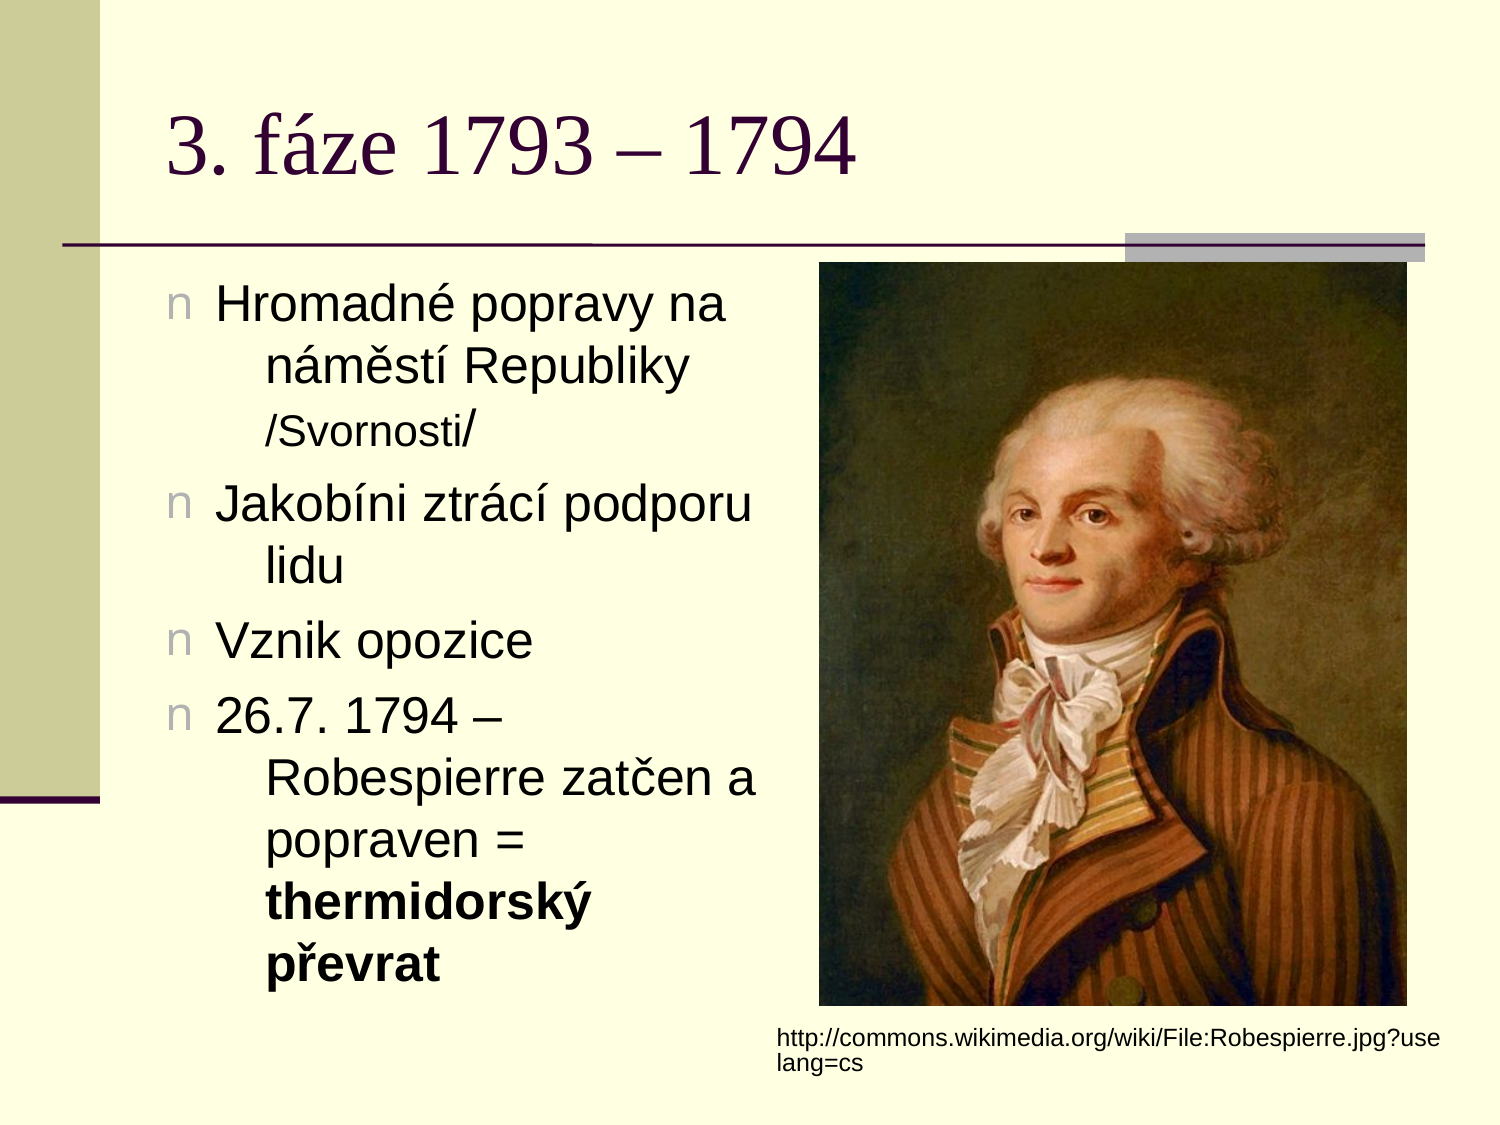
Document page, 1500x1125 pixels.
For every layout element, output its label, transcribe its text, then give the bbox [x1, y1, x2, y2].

picture [819, 262, 1407, 1006]
text_box http://commons.wikimedia.org/wiki/File:Robespierre.jpg?uselang=cs [761, 1013, 1459, 1089]
list Hromadné popravy na náměstí Republiky /Svornosti/ Jakobíni ztrácí podporu lidu Vznik opozice 26.7. 1794 – Robespierre zatčen a popraven = thermidorský převrat [150, 262, 775, 1006]
title 3. fáze 1793 – 1794 [150, 45, 1426, 234]
